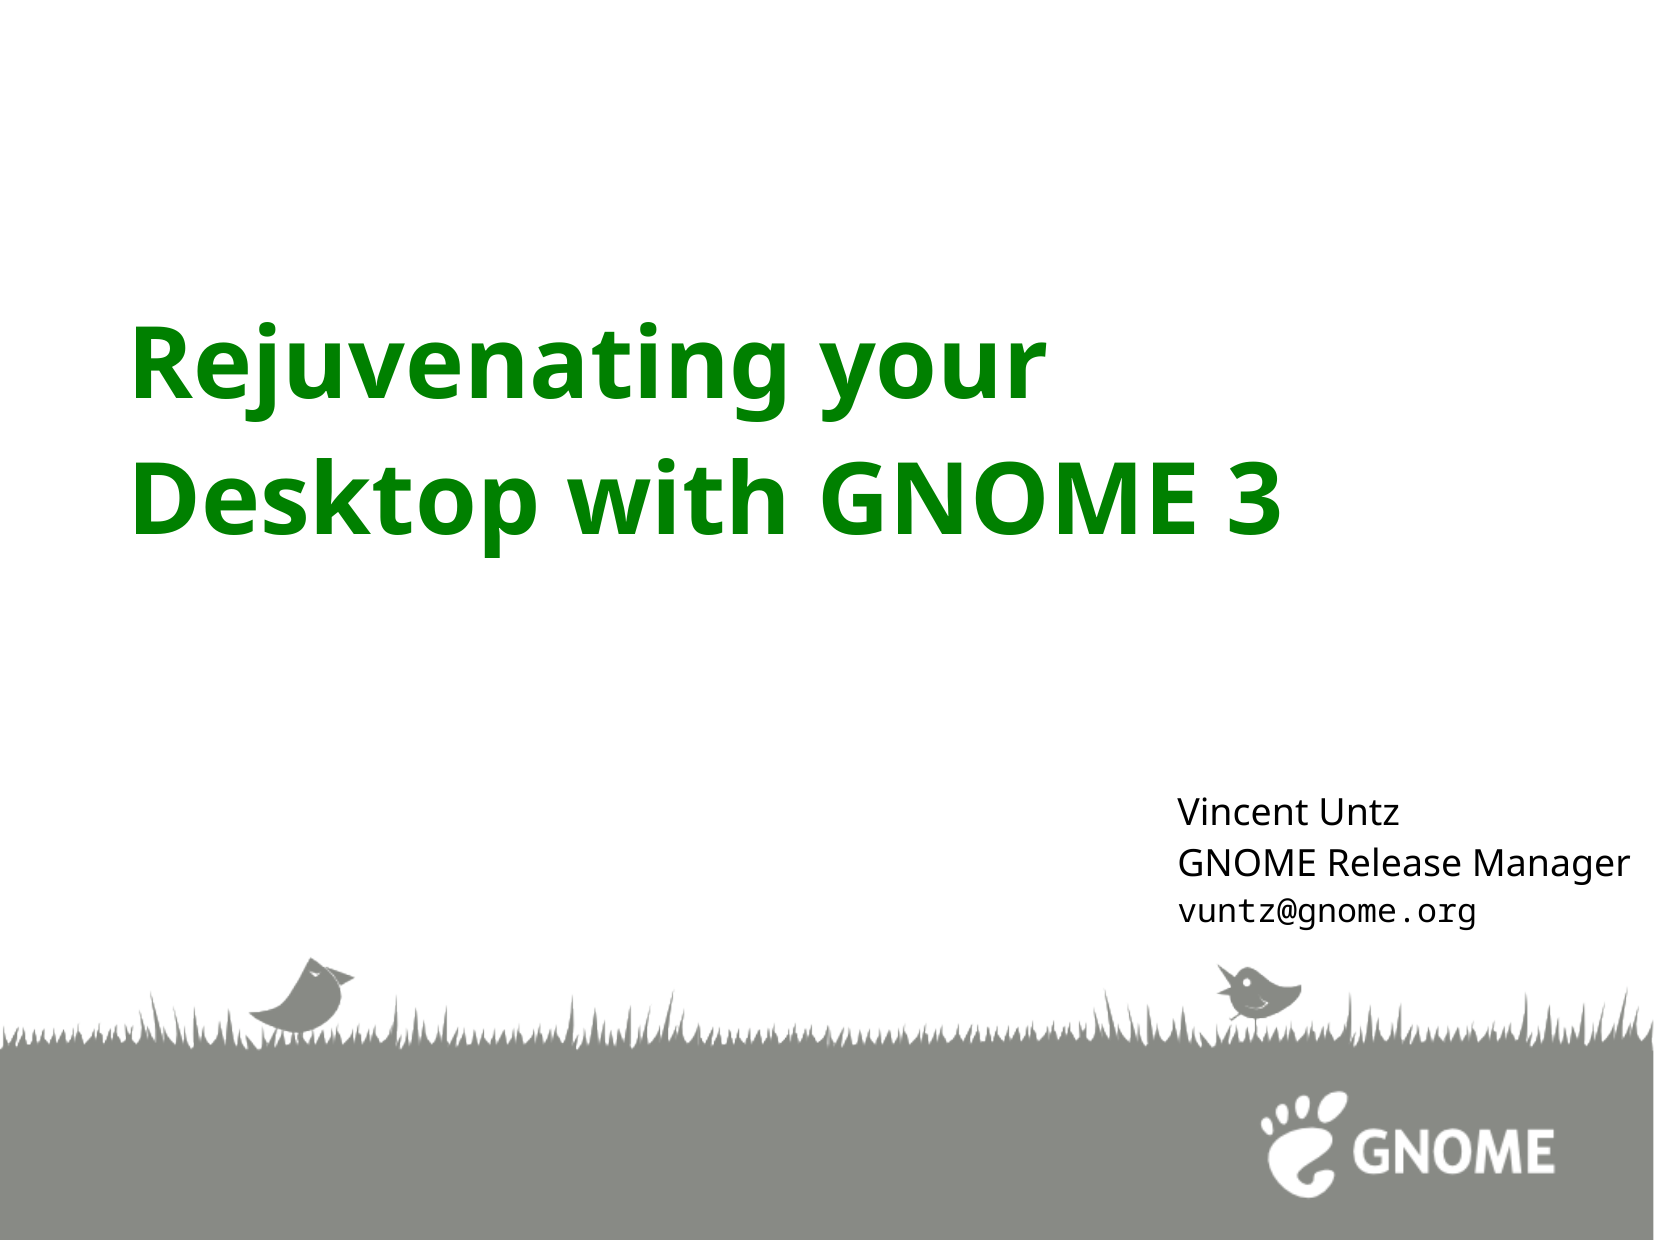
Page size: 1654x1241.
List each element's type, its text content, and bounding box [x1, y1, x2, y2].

text_box Rejuvenating your Desktop with GNOME 3 [112, 283, 1351, 584]
picture [0, 0, 1654, 1241]
text_box Vincent Untz GNOME Release Manager vuntz@gnome.org [1162, 777, 1651, 932]
